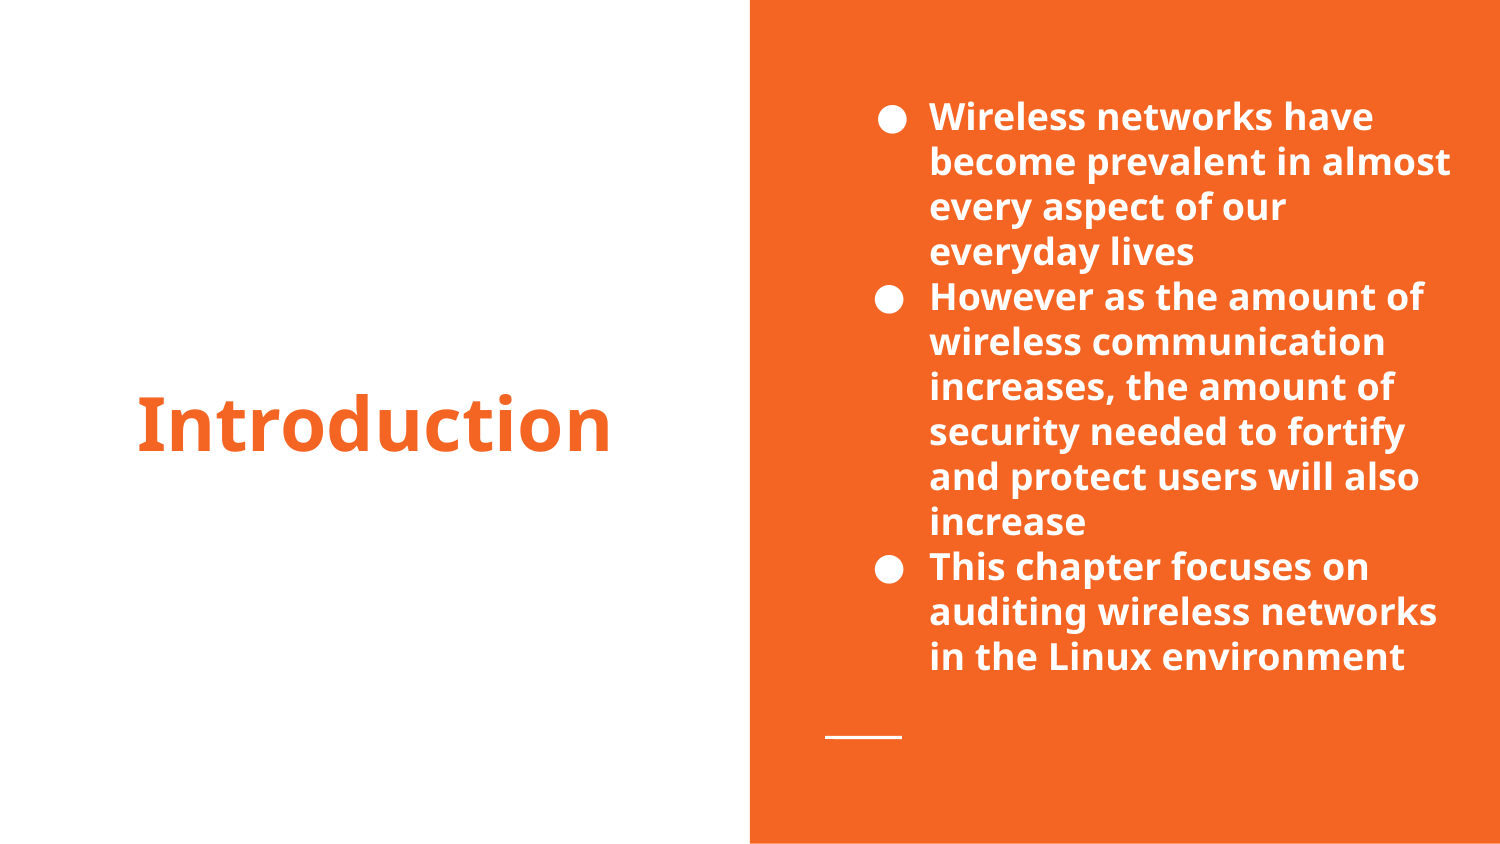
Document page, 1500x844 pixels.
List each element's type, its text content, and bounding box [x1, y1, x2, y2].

title Introduction [43, 313, 708, 530]
list Wireless networks have become prevalent in almost every aspect of our everyday lives However as the amount of wireless communication increases, the amount of security needed to fortify and protect users will also increase This chapter focuses on auditing wireless networks in the Linux environment [839, 82, 1469, 689]
